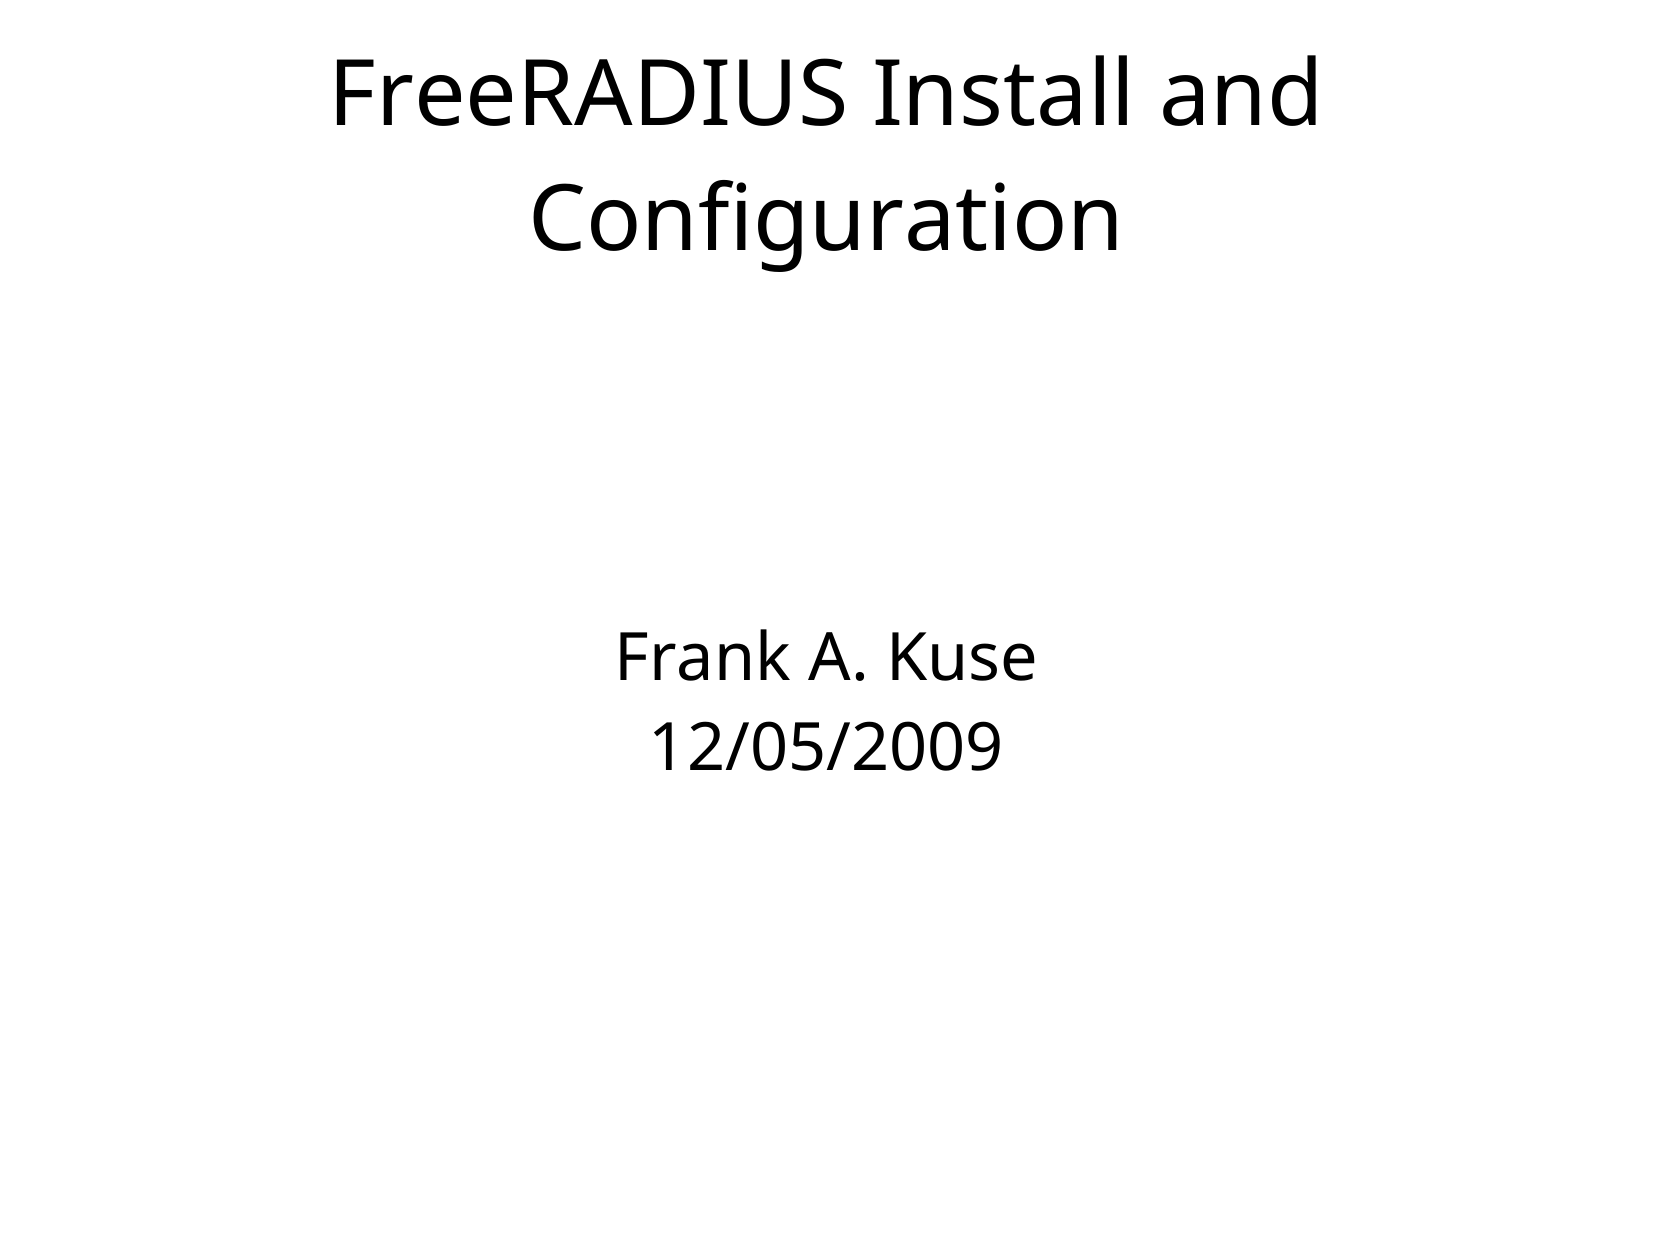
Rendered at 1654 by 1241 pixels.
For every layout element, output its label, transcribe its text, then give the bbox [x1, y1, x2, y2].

subtitle Frank A. Kuse 12/05/2009 [82, 290, 1571, 1109]
title FreeRADIUS Install and Configuration [82, 56, 1571, 250]
